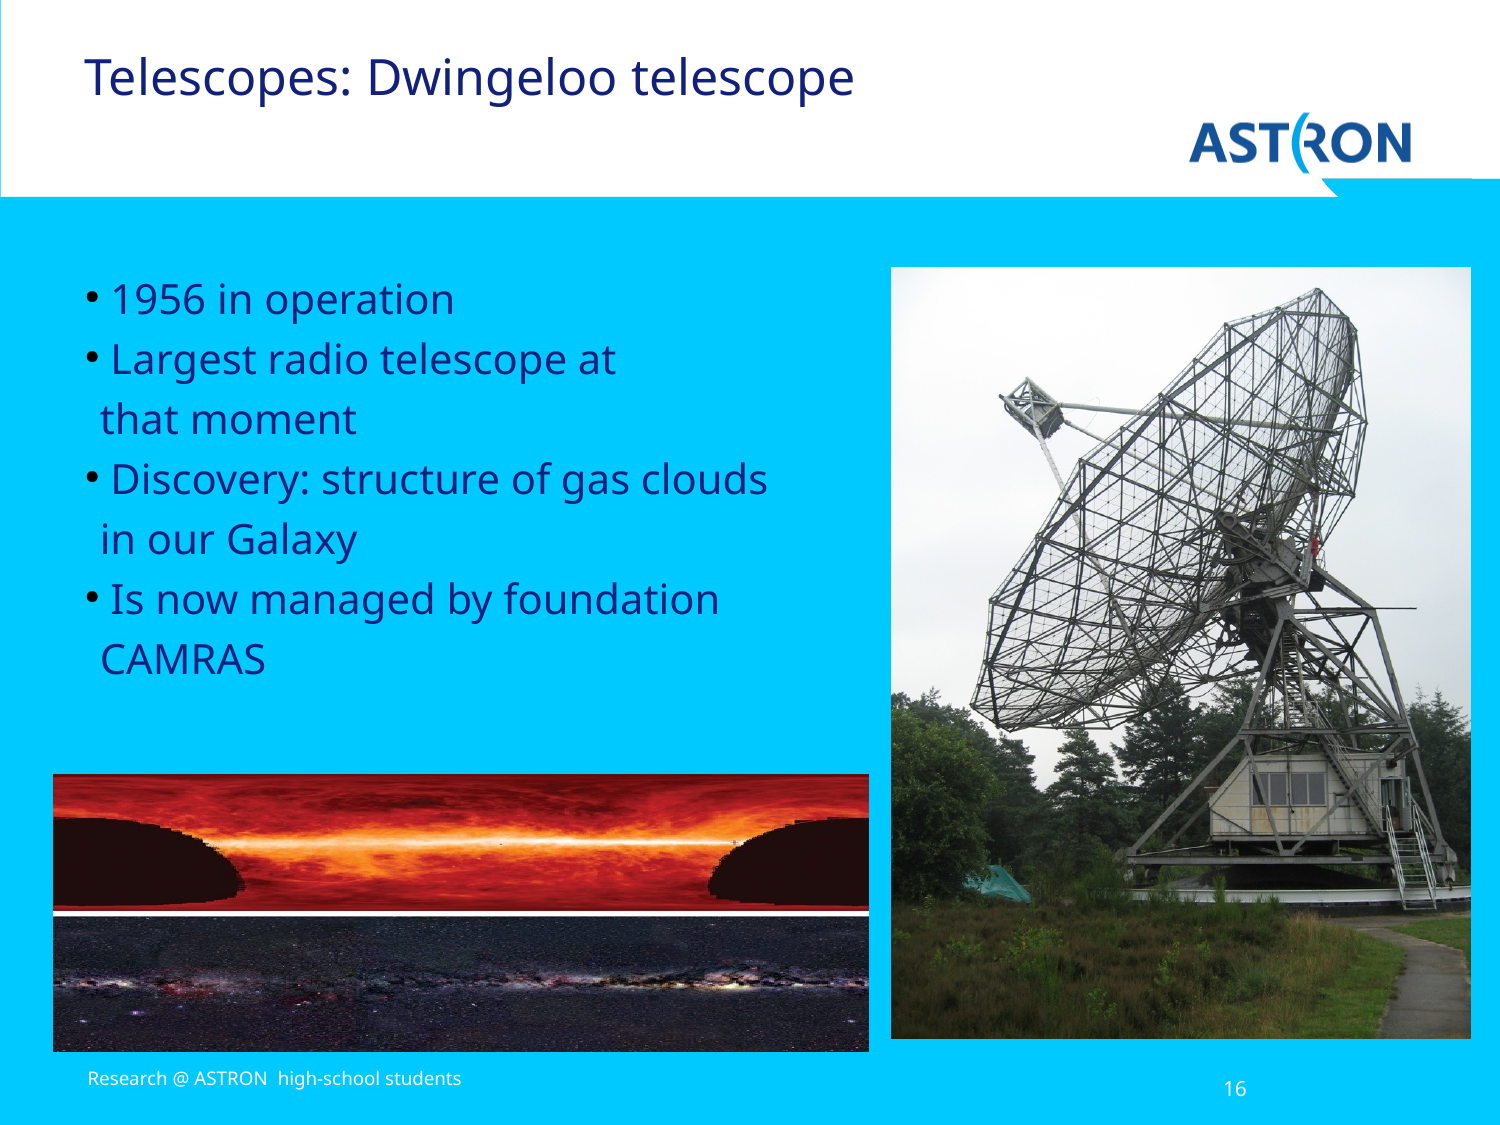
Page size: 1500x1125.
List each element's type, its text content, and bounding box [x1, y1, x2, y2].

text_box 1956 in operation Largest radio telescope at that moment Discovery: structure of gas clouds in our Galaxy Is now managed by foundation CAMRAS [70, 255, 1408, 1025]
text_box Telescopes: Dwingeloo telescope [69, 37, 1075, 188]
picture [54, 775, 868, 1051]
text_box <number> [1208, 1062, 1409, 1125]
picture [892, 268, 1470, 1038]
picture [0, 0, 1500, 196]
text_box Research @ ASTRON high-school students [87, 1062, 1055, 1125]
